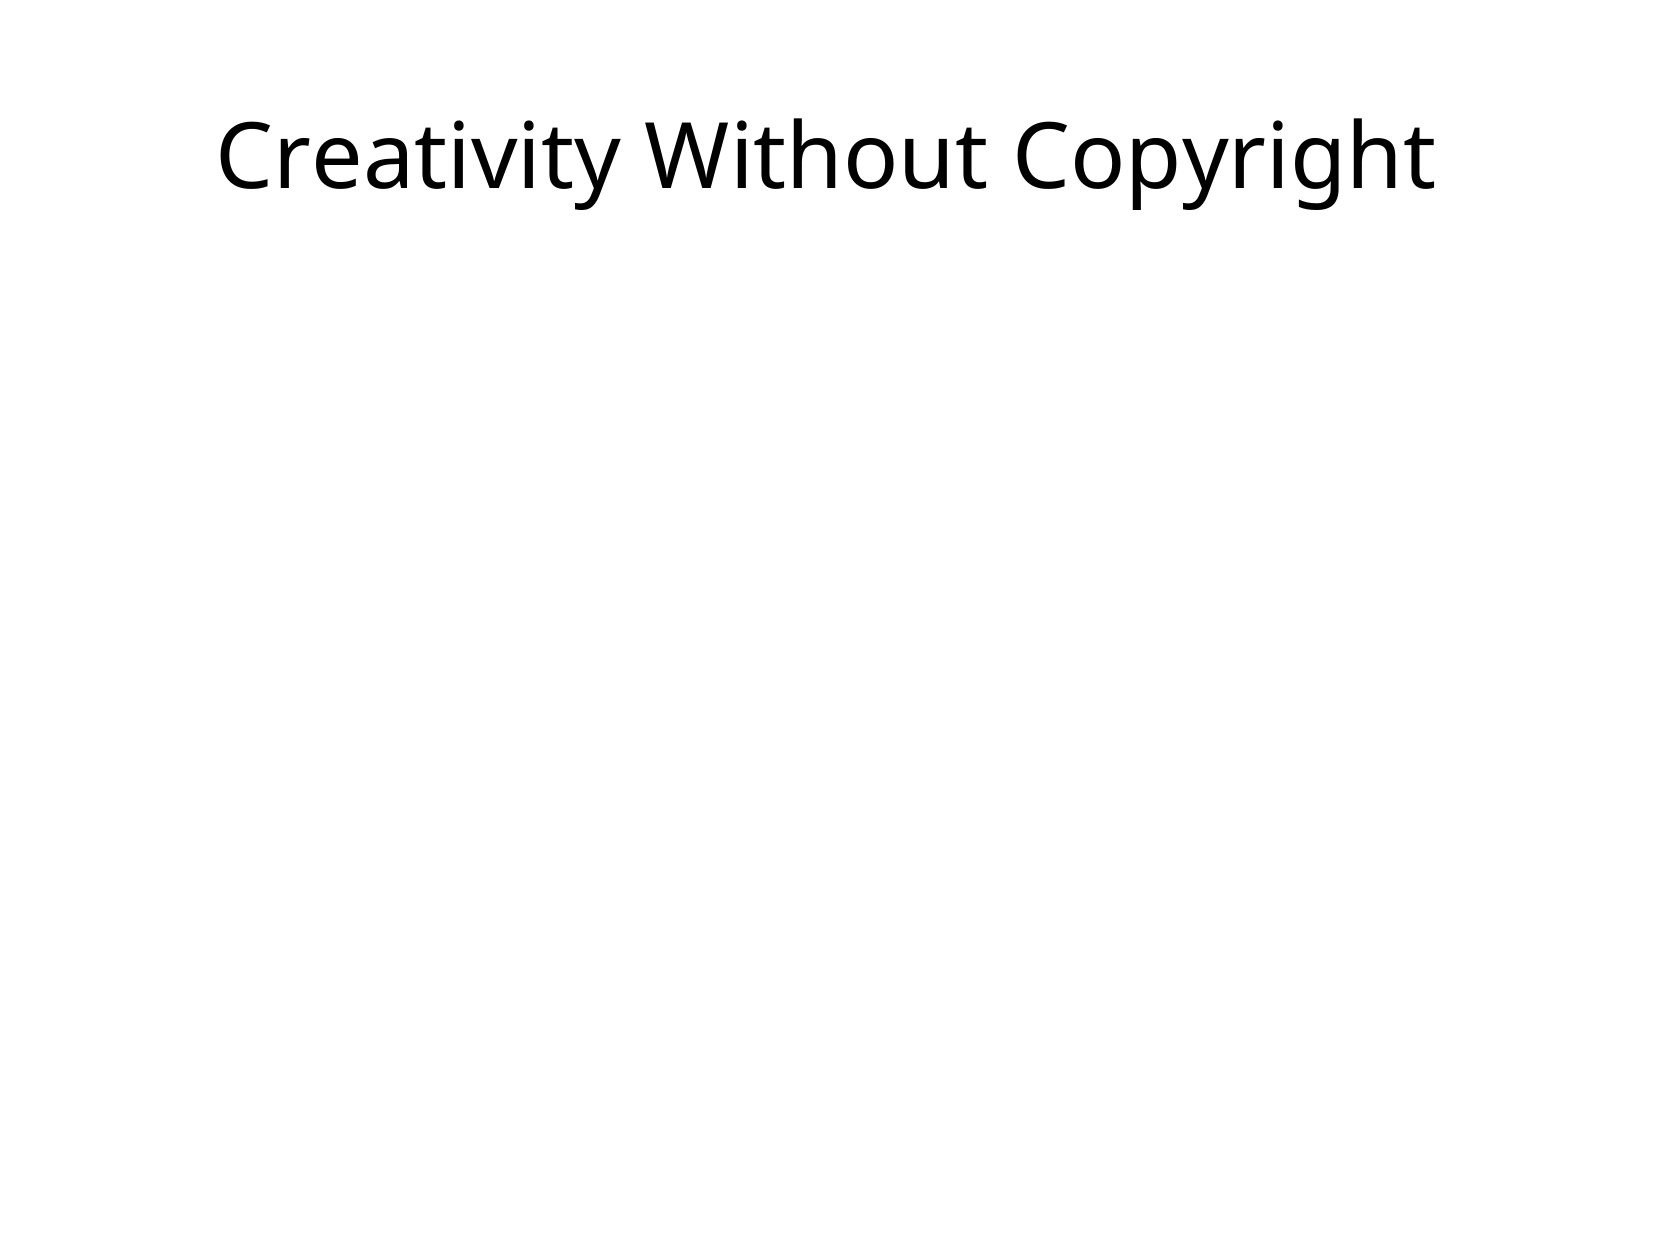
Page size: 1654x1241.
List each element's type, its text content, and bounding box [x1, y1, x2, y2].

title Creativity Without Copyright [82, 49, 1571, 257]
